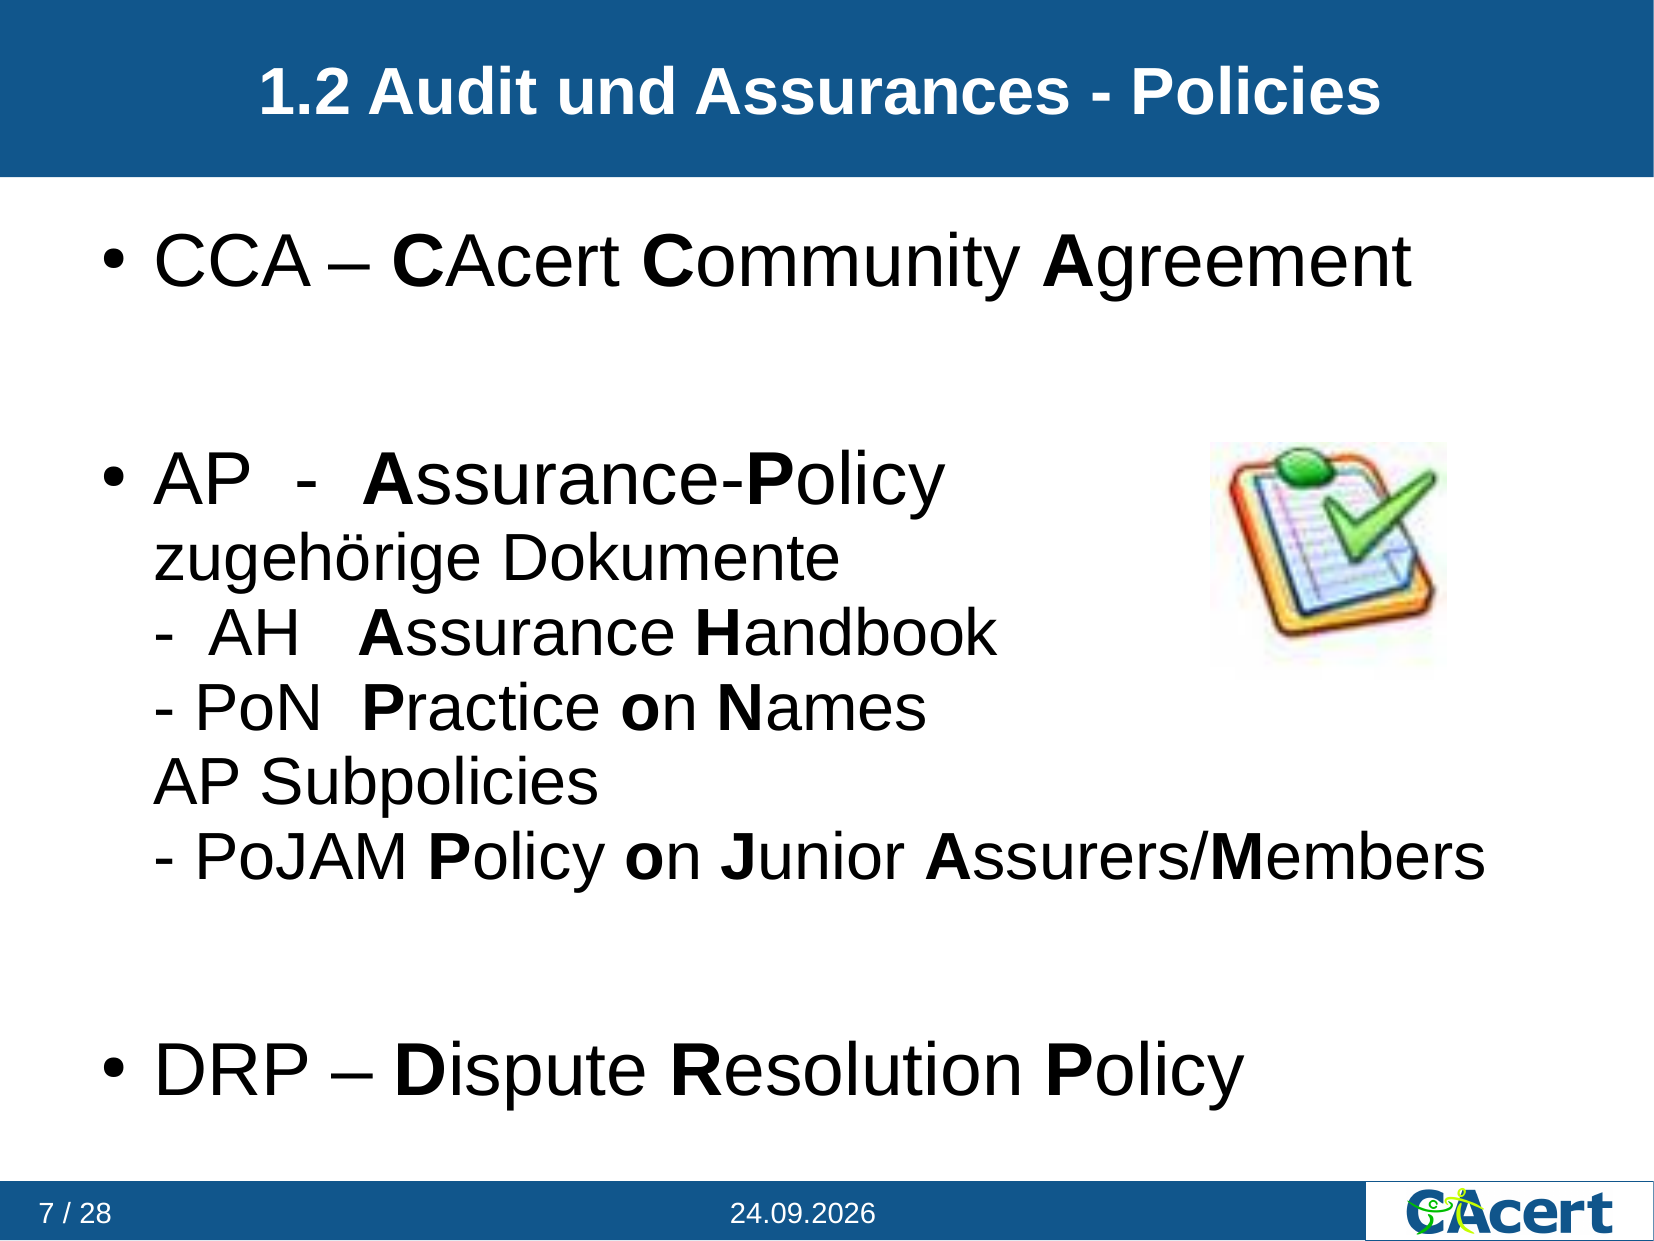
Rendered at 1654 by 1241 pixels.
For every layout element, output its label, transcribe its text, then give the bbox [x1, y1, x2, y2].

list CCA – CAcert Community Agreement AP - Assurance-Policy zugehörige Dokumente - AH Assurance Handbook - PoN Practice on Names AP Subpolicies - PoJAM Policy on Junior Assurers/Members DRP – Dispute Resolution Policy [82, 218, 1571, 1112]
picture [1210, 442, 1447, 680]
title 1.2 Audit und Assurances - Policies [76, 17, 1565, 166]
picture [1406, 1187, 1613, 1235]
